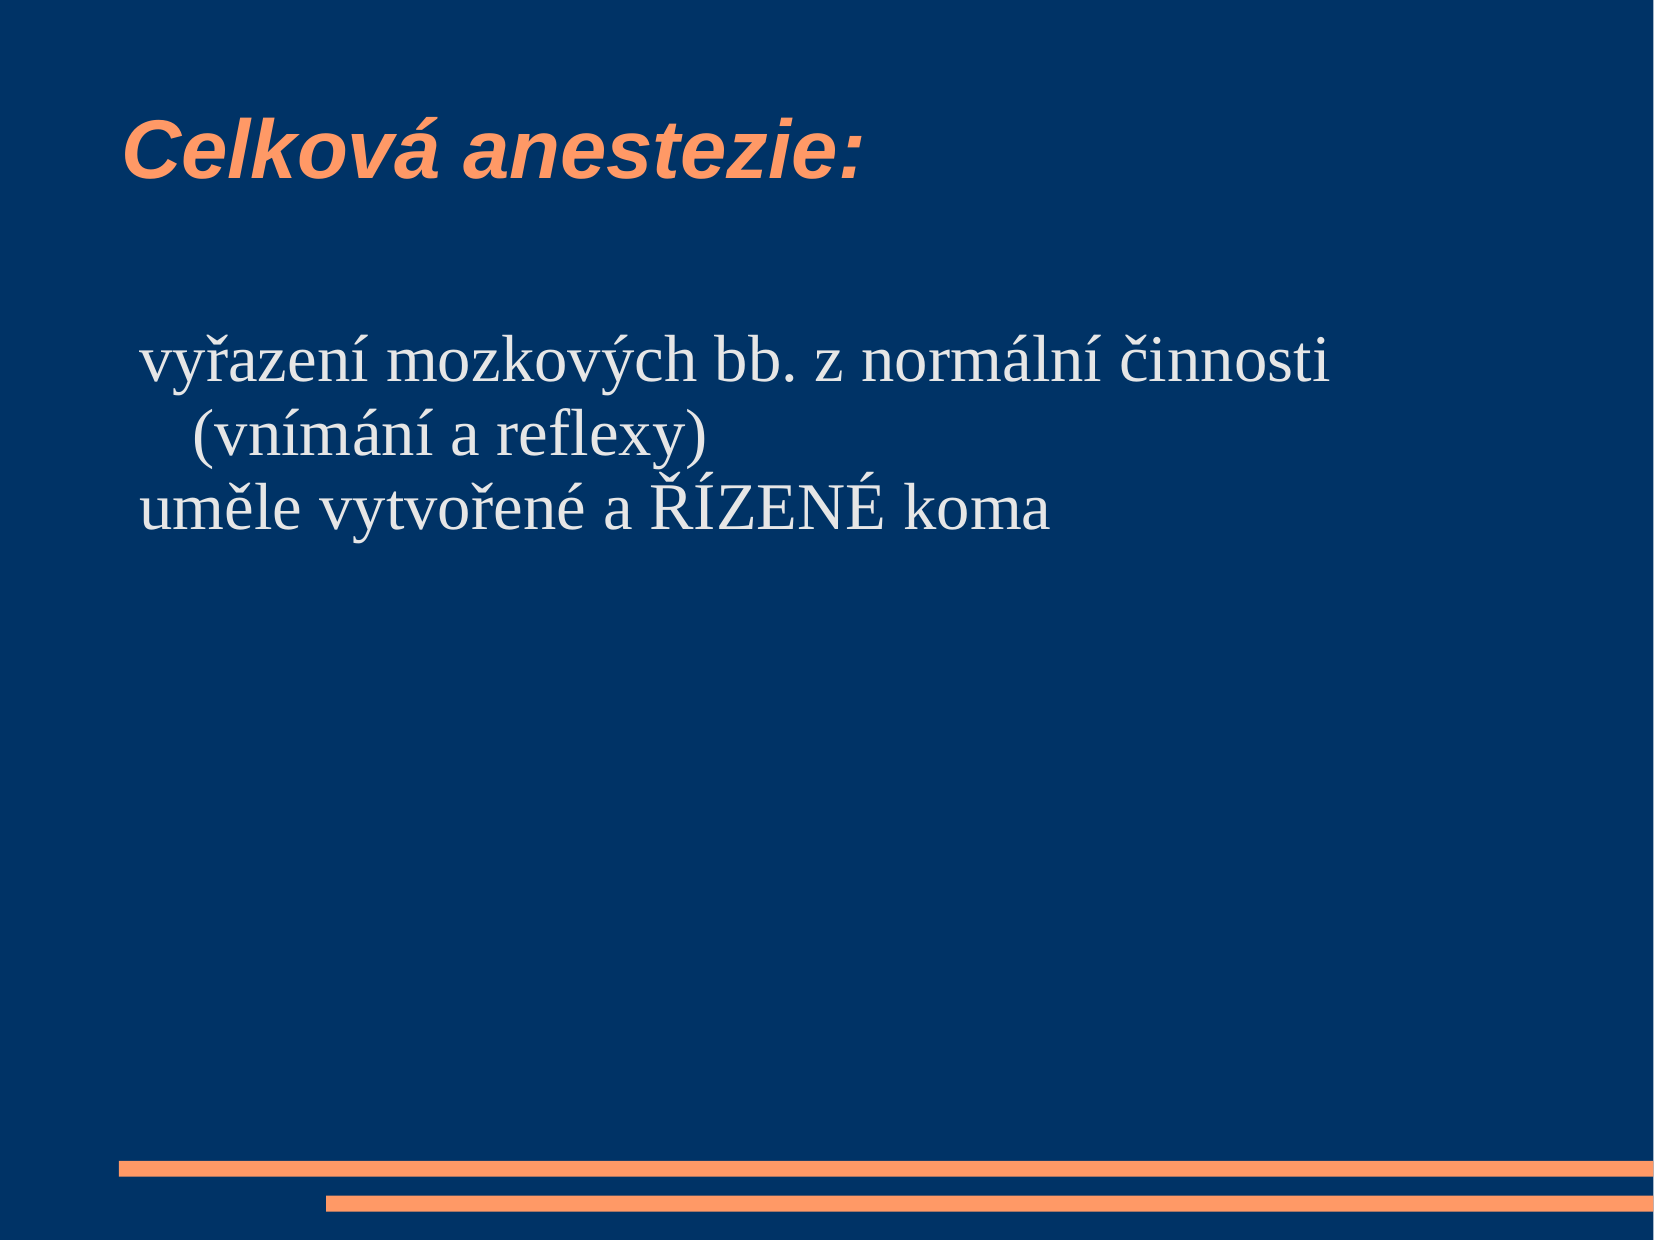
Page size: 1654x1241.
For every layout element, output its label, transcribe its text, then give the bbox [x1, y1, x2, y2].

list vyřazení mozkových bb. z normální činnosti (vnímání a reflexy) uměle vytvořené a ŘÍZENÉ koma [121, 322, 1561, 1132]
title Celková anestezie: [121, 46, 1534, 254]
